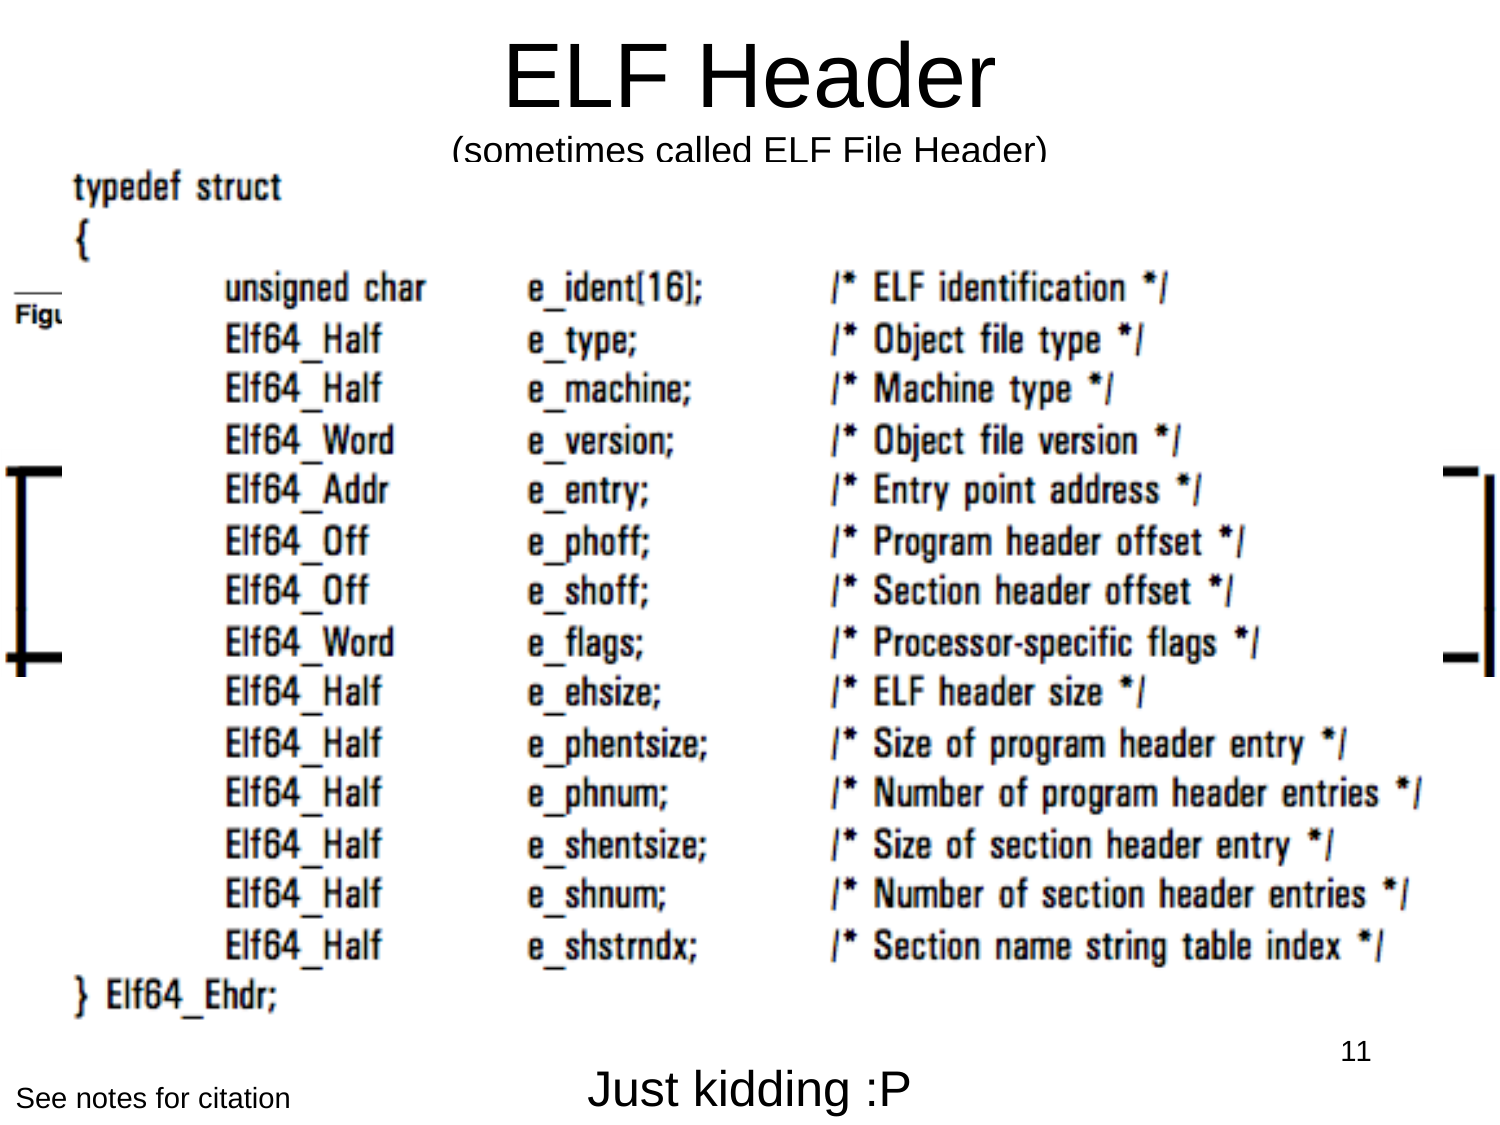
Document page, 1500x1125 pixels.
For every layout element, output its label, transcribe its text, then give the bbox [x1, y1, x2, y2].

text_box <number> [1074, 1026, 1388, 1101]
text_box Just kidding :P [572, 1049, 928, 1125]
picture [0, 162, 1500, 1026]
title ELF Header (sometimes called ELF File Header) [0, 0, 1500, 188]
text_box See notes for citation [0, 1072, 307, 1123]
